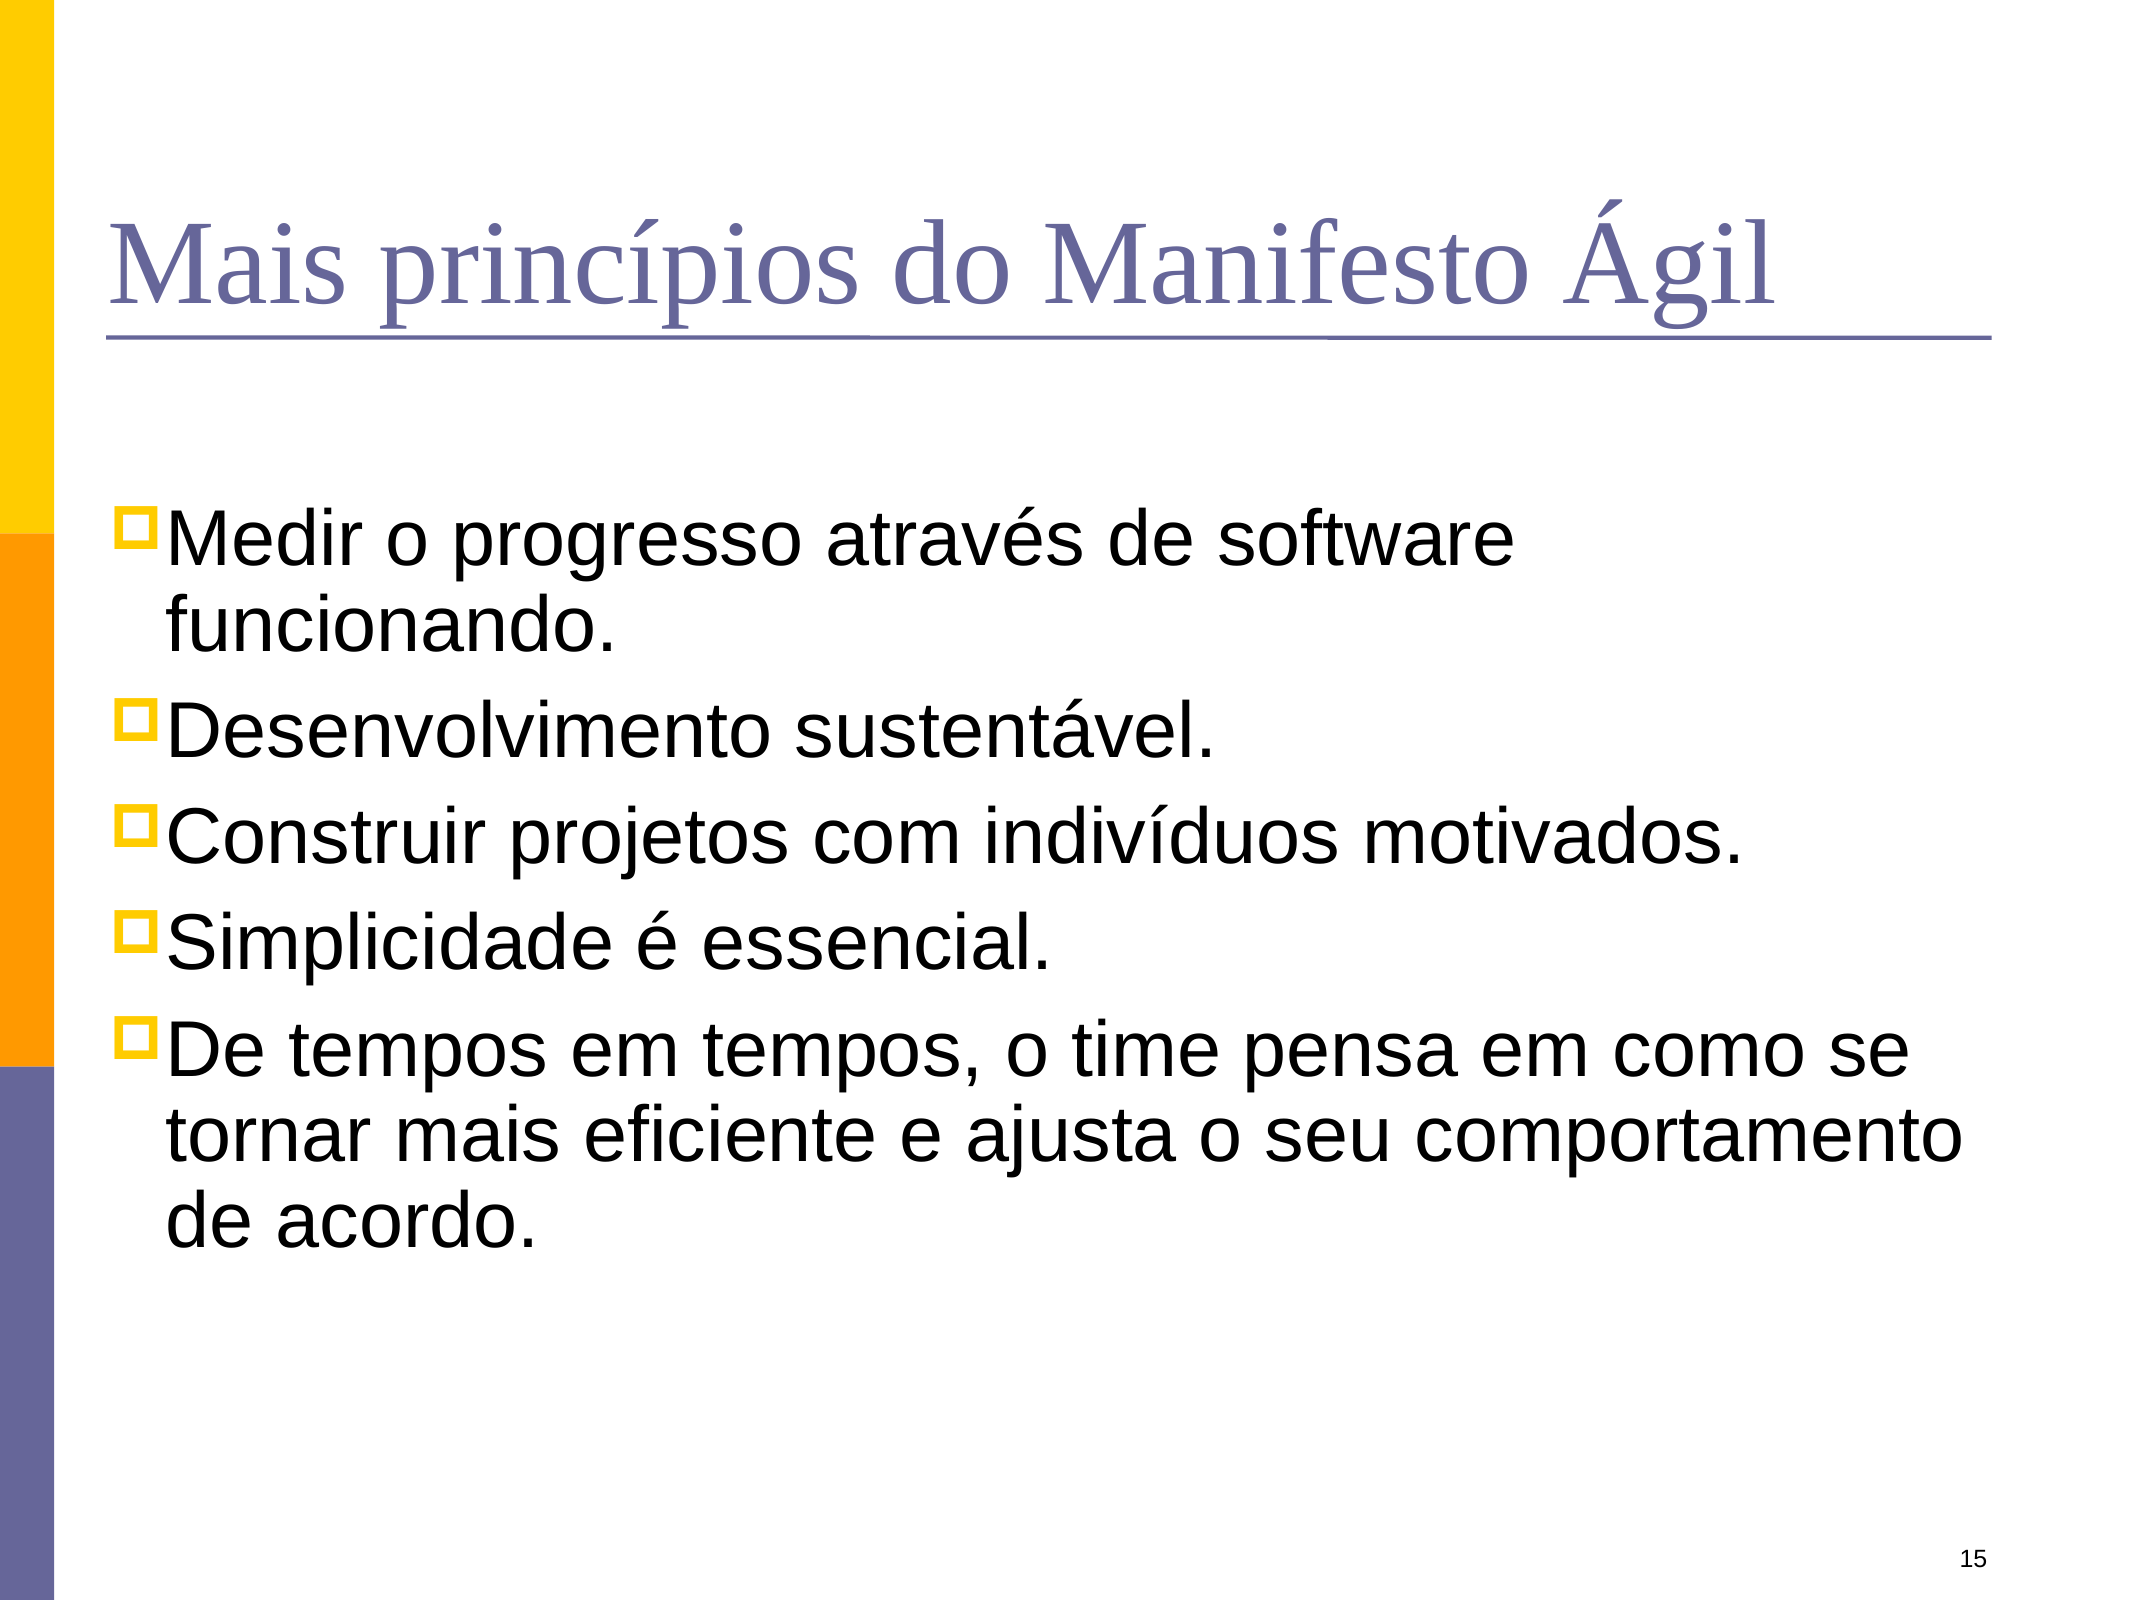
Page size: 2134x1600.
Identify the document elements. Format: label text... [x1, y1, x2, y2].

text_box Medir o progresso através de software funcionando. Desenvolvimento sustentável. Construir projetos com indivíduos motivados. Simplicidade é essencial. De tempos em tempos, o time pensa em como se tornar mais eficiente e ajusta o seu comportamento de acordo. [109, 381, 1977, 1307]
text_box [0, 0, 55, 1600]
title Mais princípios do Manifesto Ágil [89, 0, 2134, 339]
